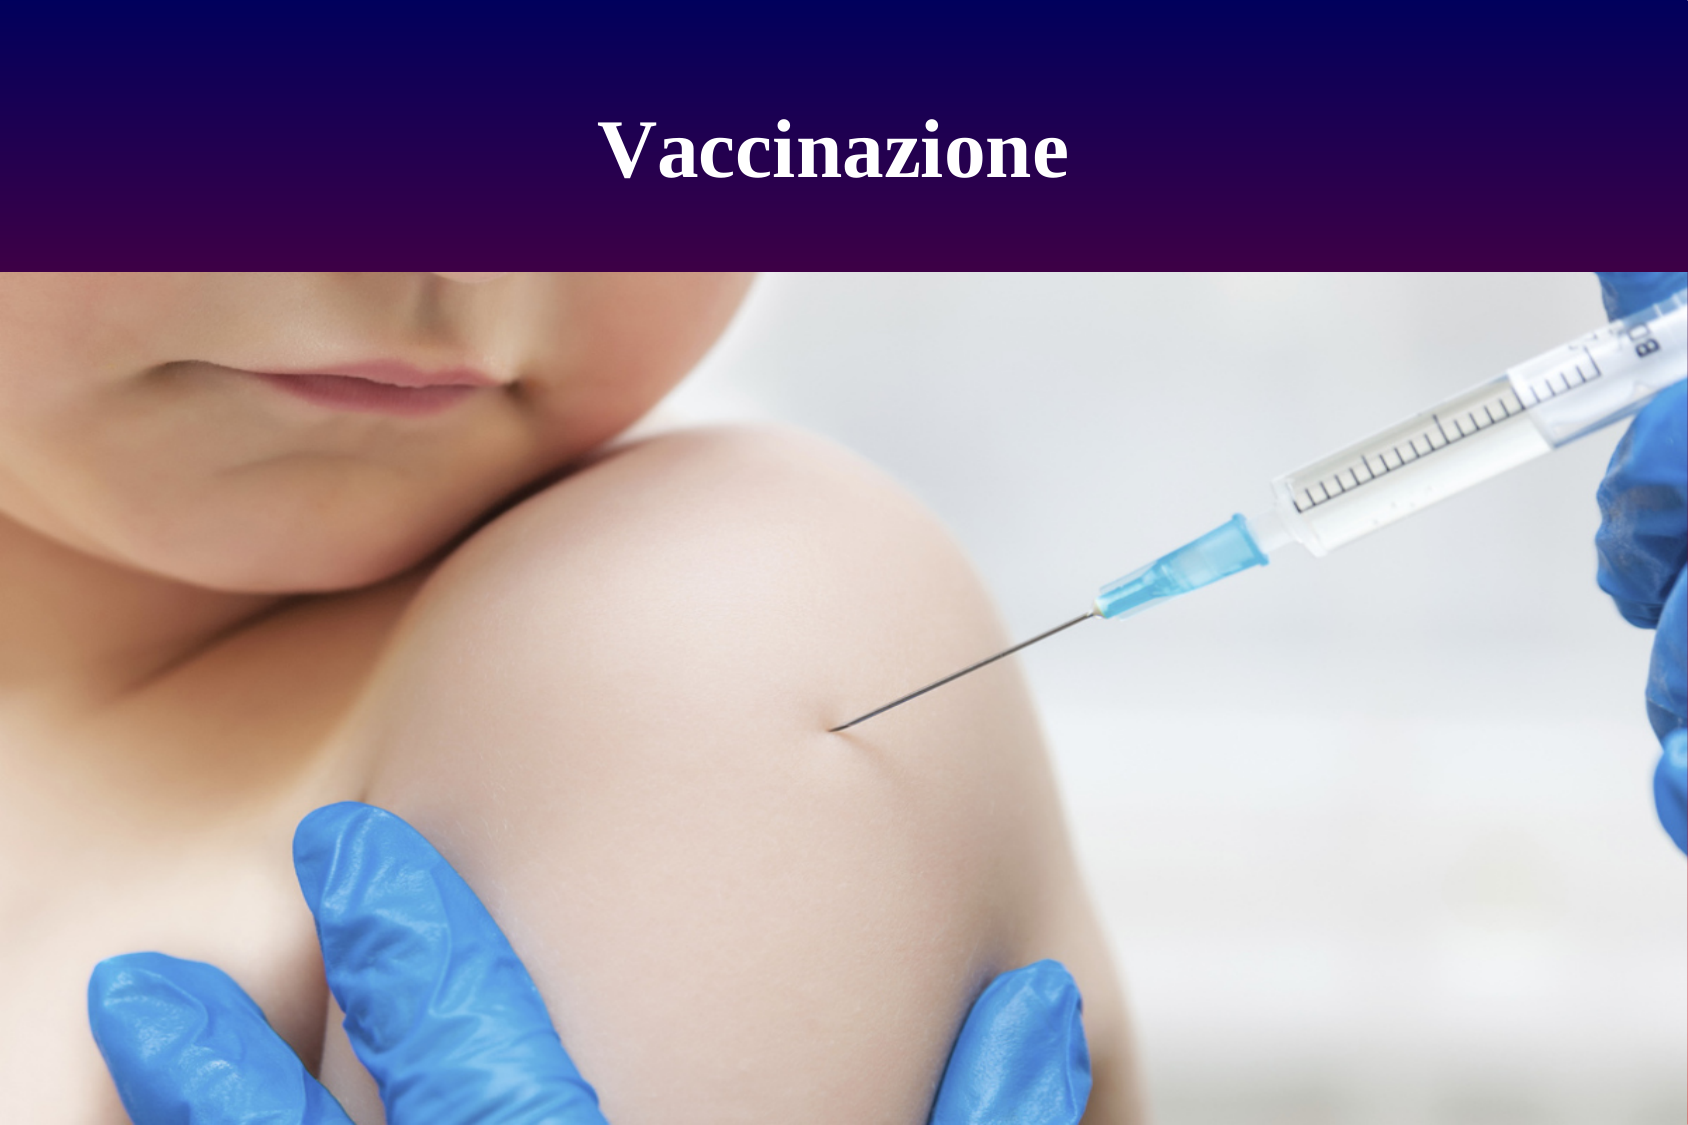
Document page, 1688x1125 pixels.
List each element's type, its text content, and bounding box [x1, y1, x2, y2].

picture [0, 272, 1688, 1125]
text_box Vaccinazione [126, 49, 1561, 238]
